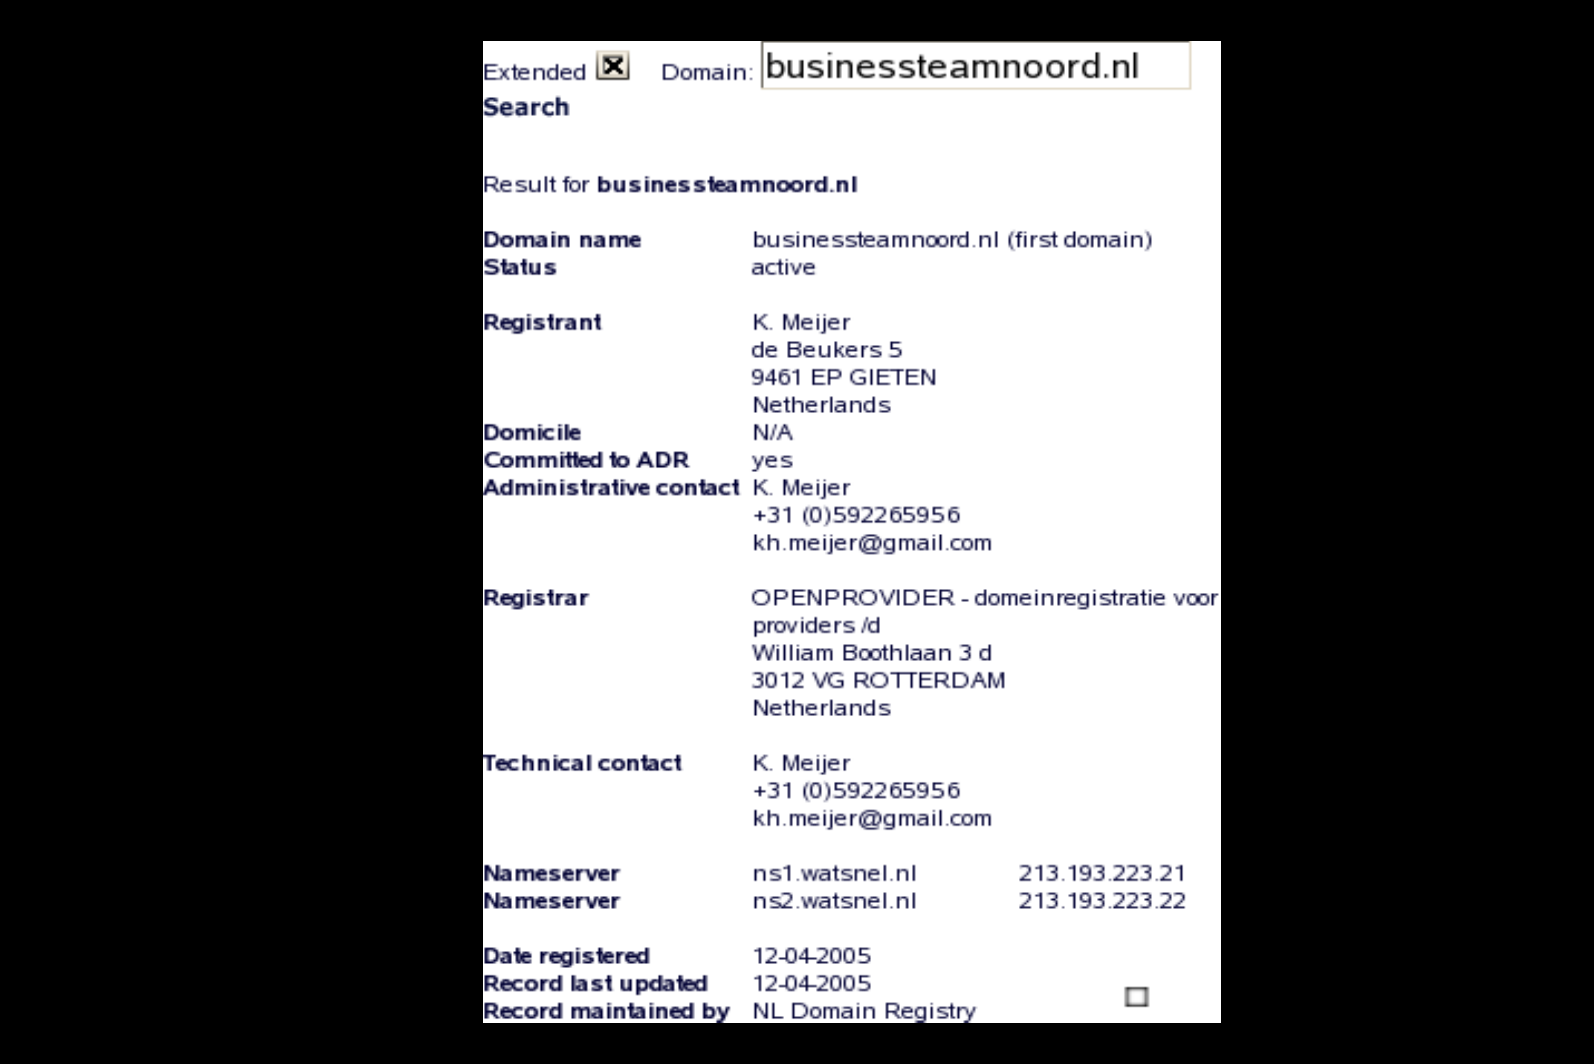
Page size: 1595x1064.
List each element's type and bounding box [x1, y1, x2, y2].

picture [483, 41, 1221, 1023]
